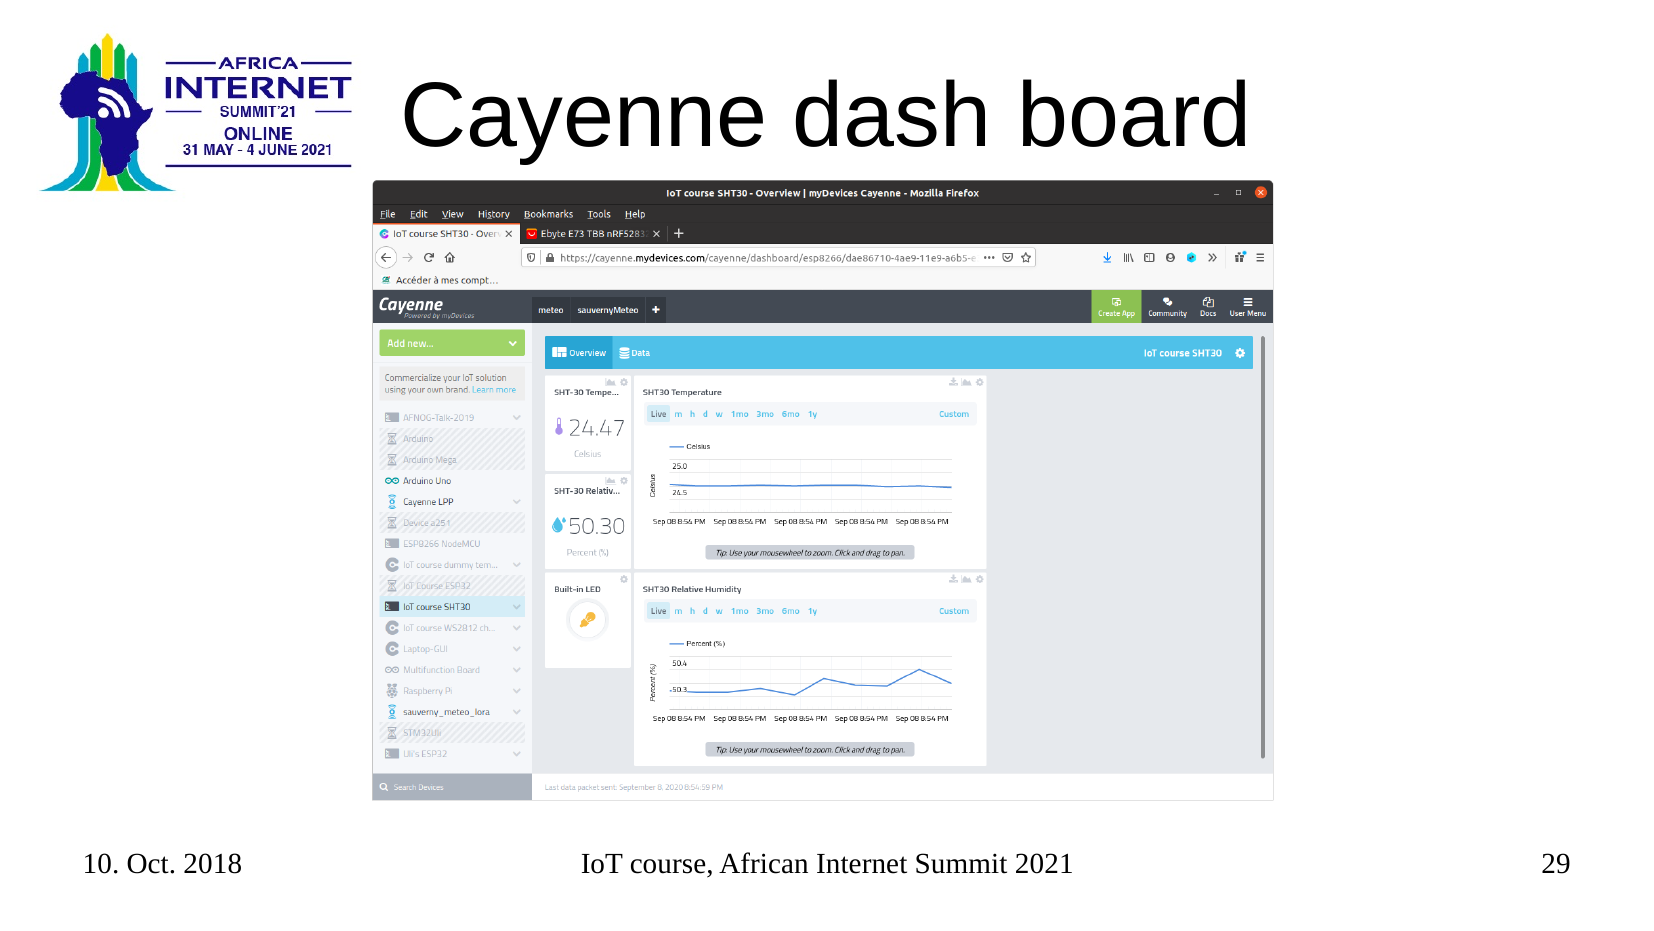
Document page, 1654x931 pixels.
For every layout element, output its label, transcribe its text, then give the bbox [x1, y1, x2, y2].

title Cayenne dash board [82, 37, 1571, 193]
picture [9, 11, 1279, 806]
